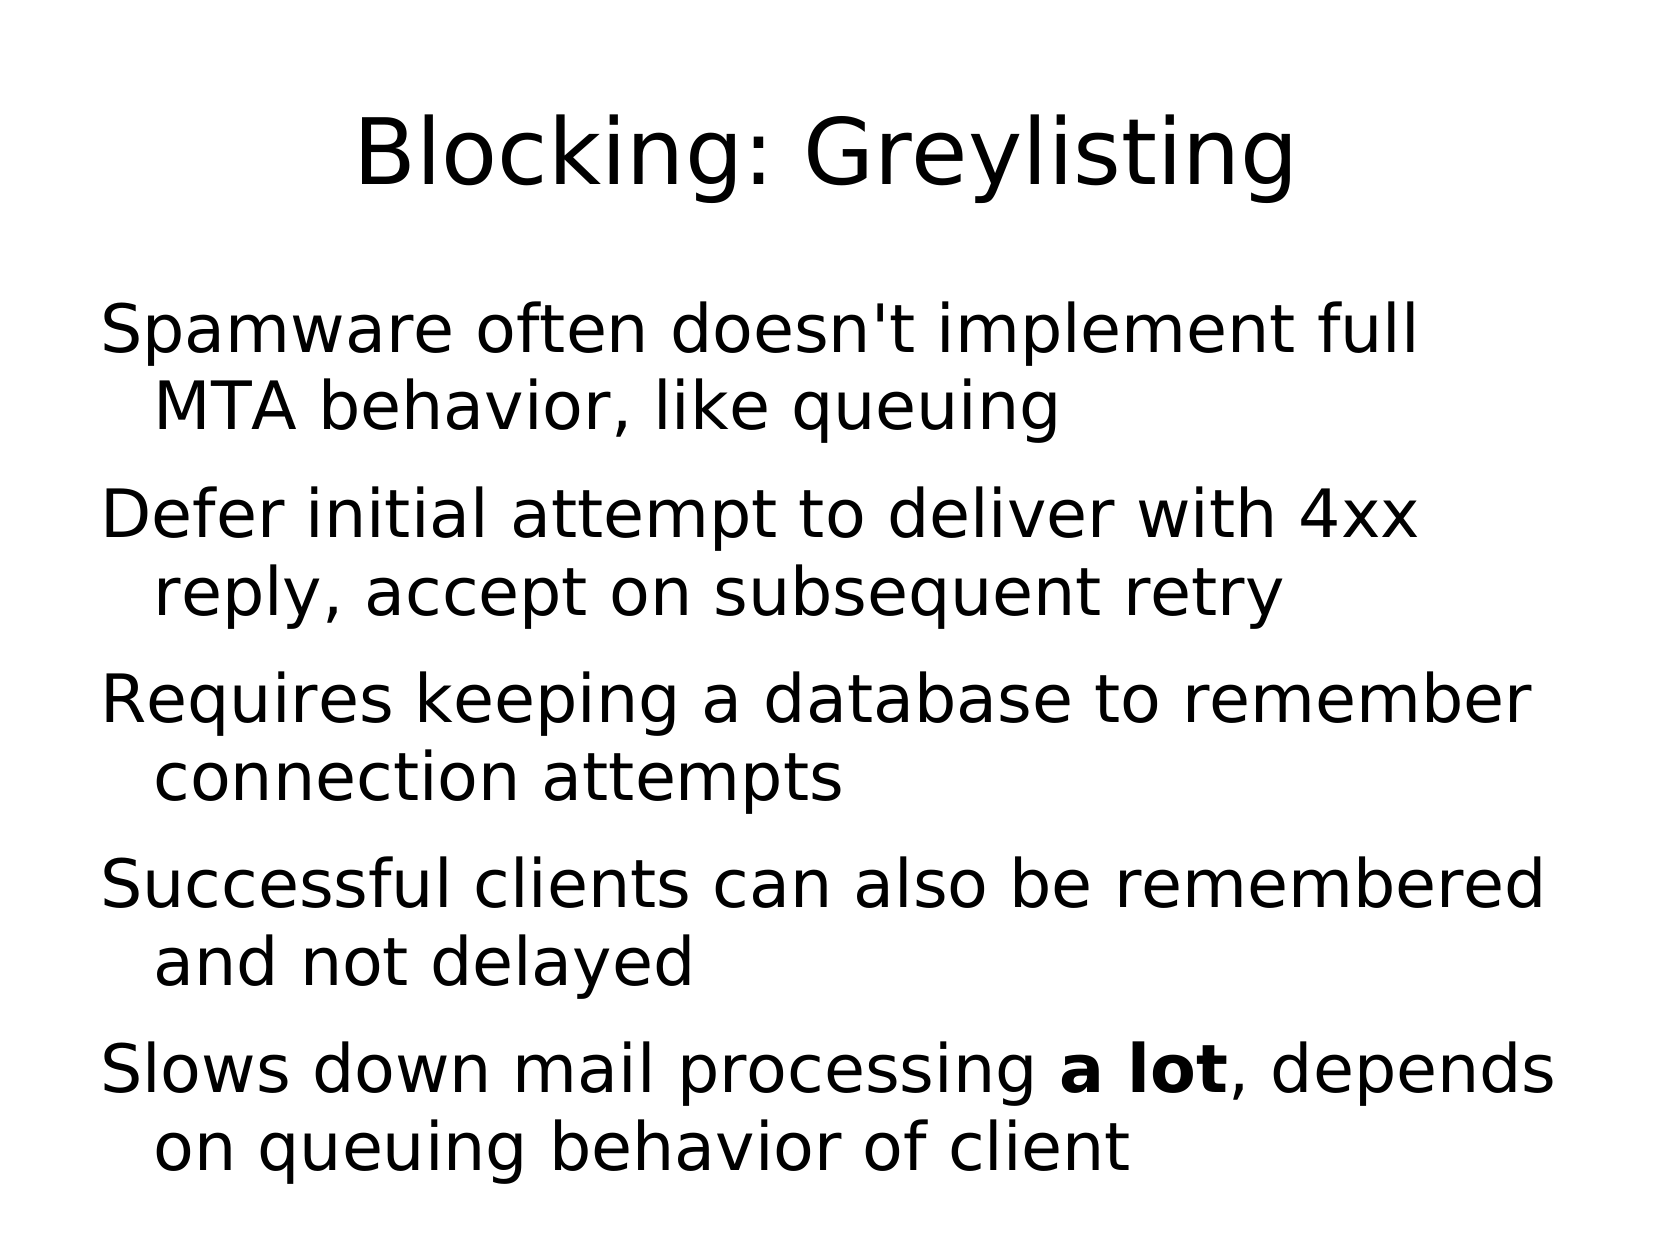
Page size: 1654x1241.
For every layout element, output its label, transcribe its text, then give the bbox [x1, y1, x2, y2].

list Spamware often doesn't implement full MTA behavior, like queuing Defer initial attempt to deliver with 4xx reply, accept on subsequent retry Requires keeping a database to remember connection attempts Successful clients can also be remembered and not delayed Slows down mail processing a lot, depends on queuing behavior of client [82, 290, 1571, 1187]
title Blocking: Greylisting [82, 56, 1571, 250]
